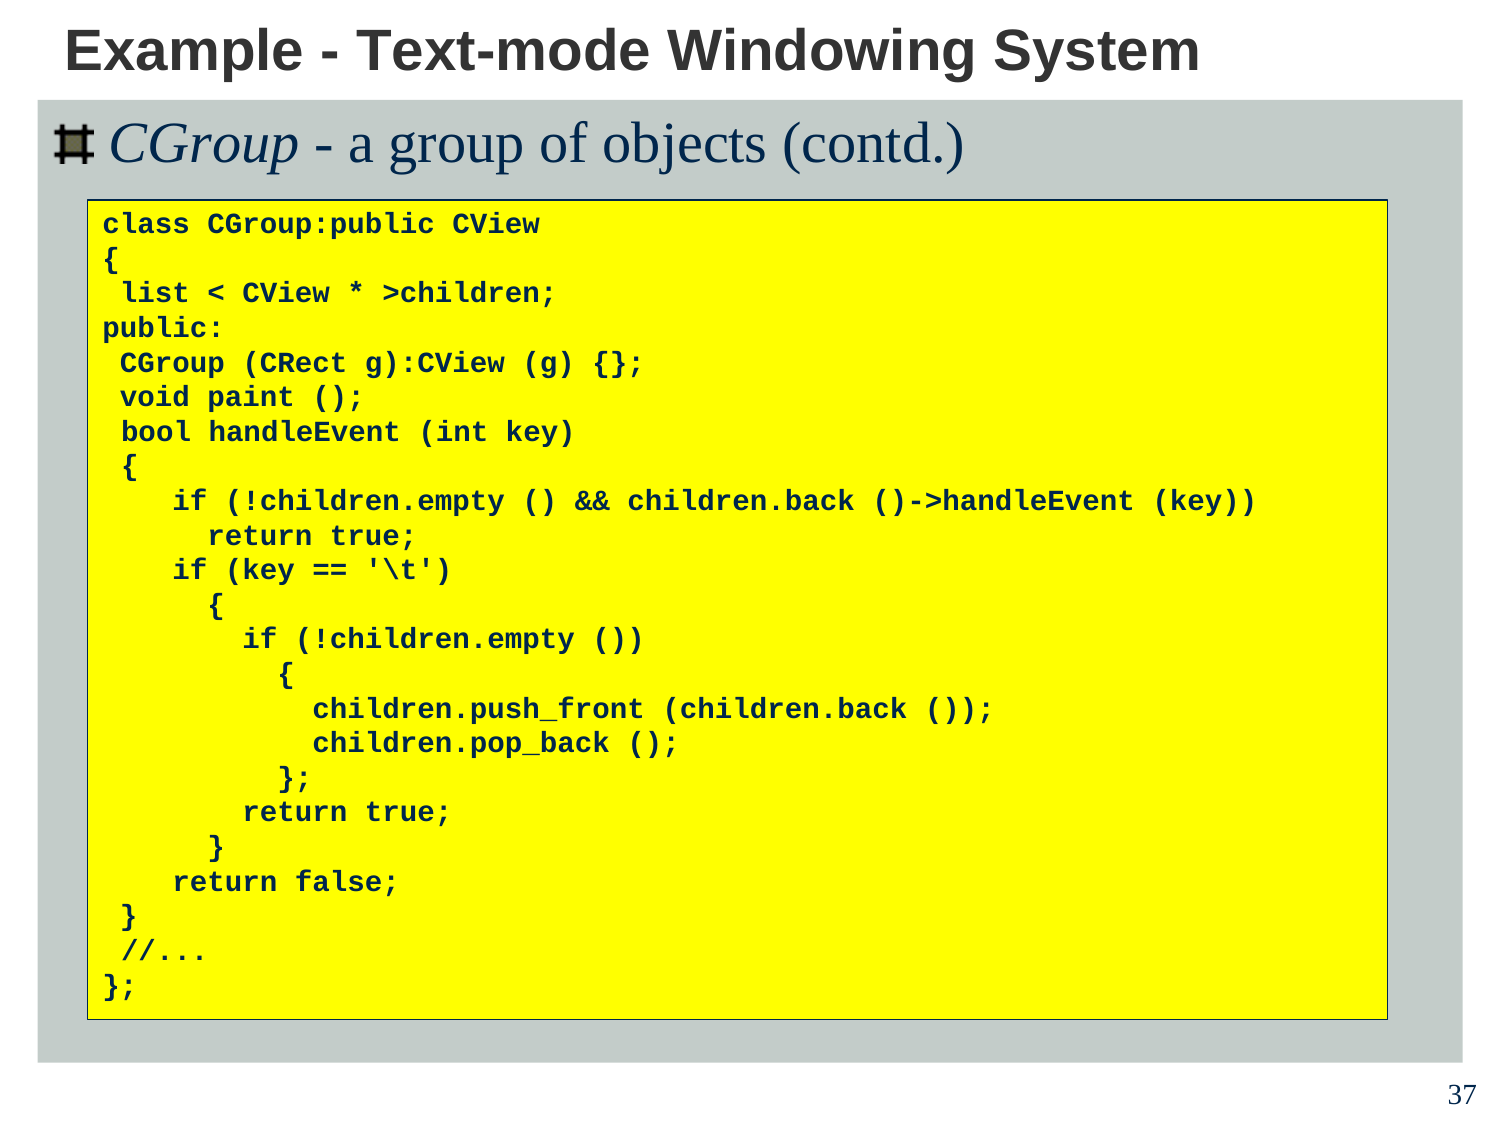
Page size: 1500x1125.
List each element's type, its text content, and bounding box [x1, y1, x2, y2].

list CGroup - a group of objects (contd.) [37, 99, 1463, 1063]
title Example - Text-mode Windowing System [50, 0, 1450, 91]
text_box class CGroup:public CView { list < CView * >children; public: CGroup (CRect g):CView (g) {}; void paint (); bool handleEvent (int key) { if (!children.empty () && children.back ()->handleEvent (key)) return true; if (key == '\t') { if (!children.empty ()) { children.push_front (children.back ()); children.pop_back (); }; return true; } return false; } //... }; [87, 200, 1388, 1022]
